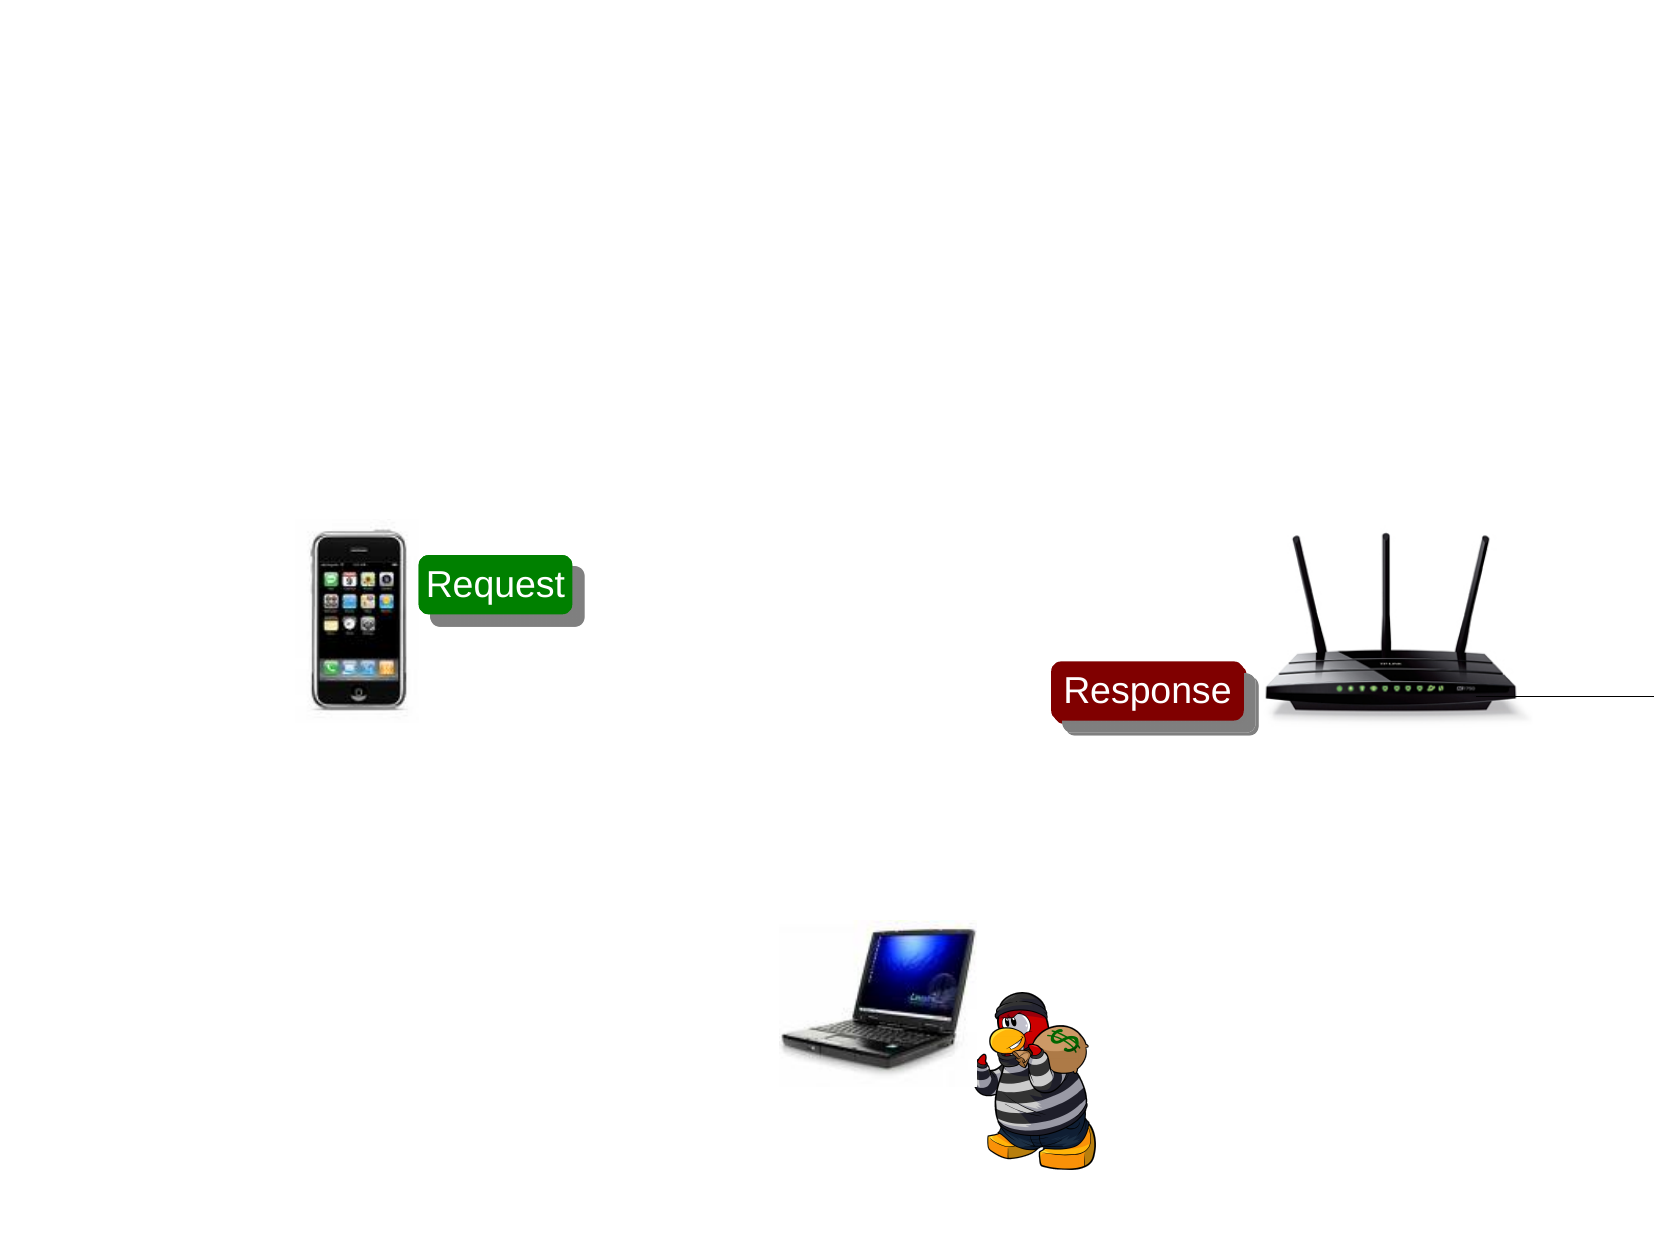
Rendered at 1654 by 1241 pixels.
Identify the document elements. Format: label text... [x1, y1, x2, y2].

picture [779, 920, 1123, 1170]
text_box Request [418, 555, 573, 615]
text_box Response [1051, 661, 1244, 721]
picture [1246, 513, 1533, 736]
picture [295, 519, 419, 723]
text_box Response [1056, 668, 1247, 724]
